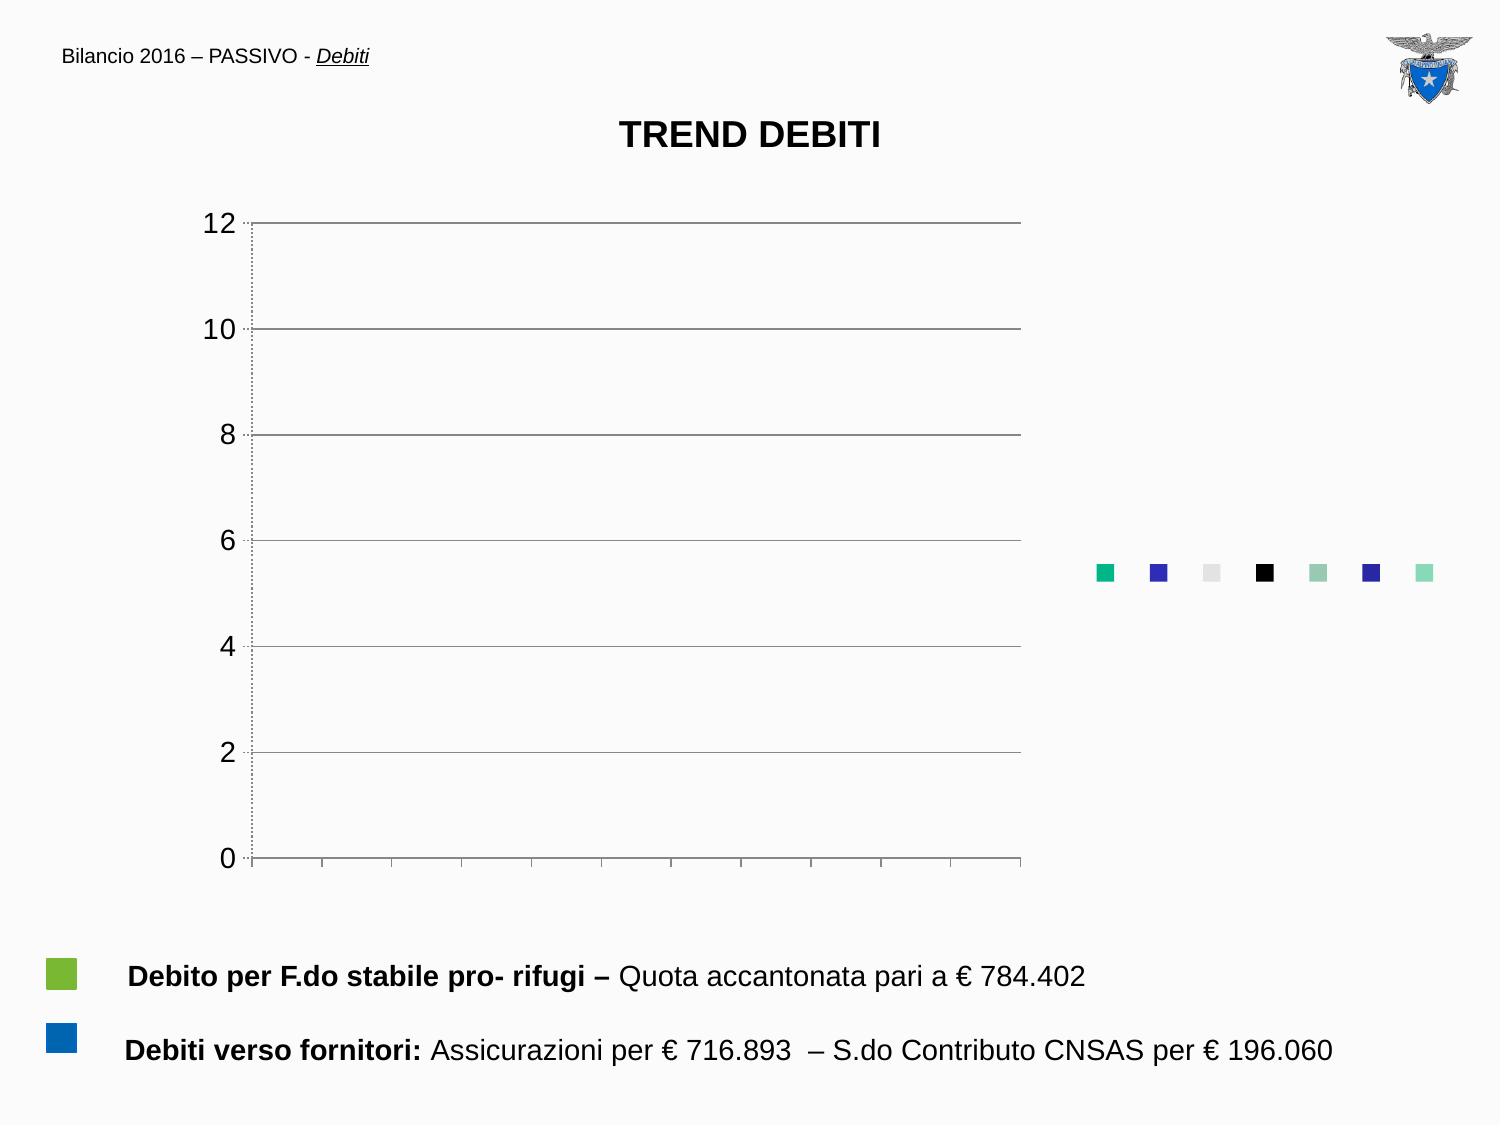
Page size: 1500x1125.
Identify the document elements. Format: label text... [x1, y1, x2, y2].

text_box Debito per F.do stabile pro- rifugi – Quota accantonata pari a € 784.402 [112, 949, 1287, 1000]
picture [1382, 29, 1477, 112]
text_box Debiti verso fornitori: Assicurazioni per € 716.893 – S.do Contributo CNSAS per € 196.060 [109, 1023, 1420, 1074]
text_box Bilancio 2016 – PASSIVO - Debiti [46, 35, 516, 76]
text_box TREND DEBITI [259, 111, 1241, 154]
text_box [46, 959, 77, 989]
chart [76, 196, 1477, 929]
text_box [46, 1023, 77, 1053]
